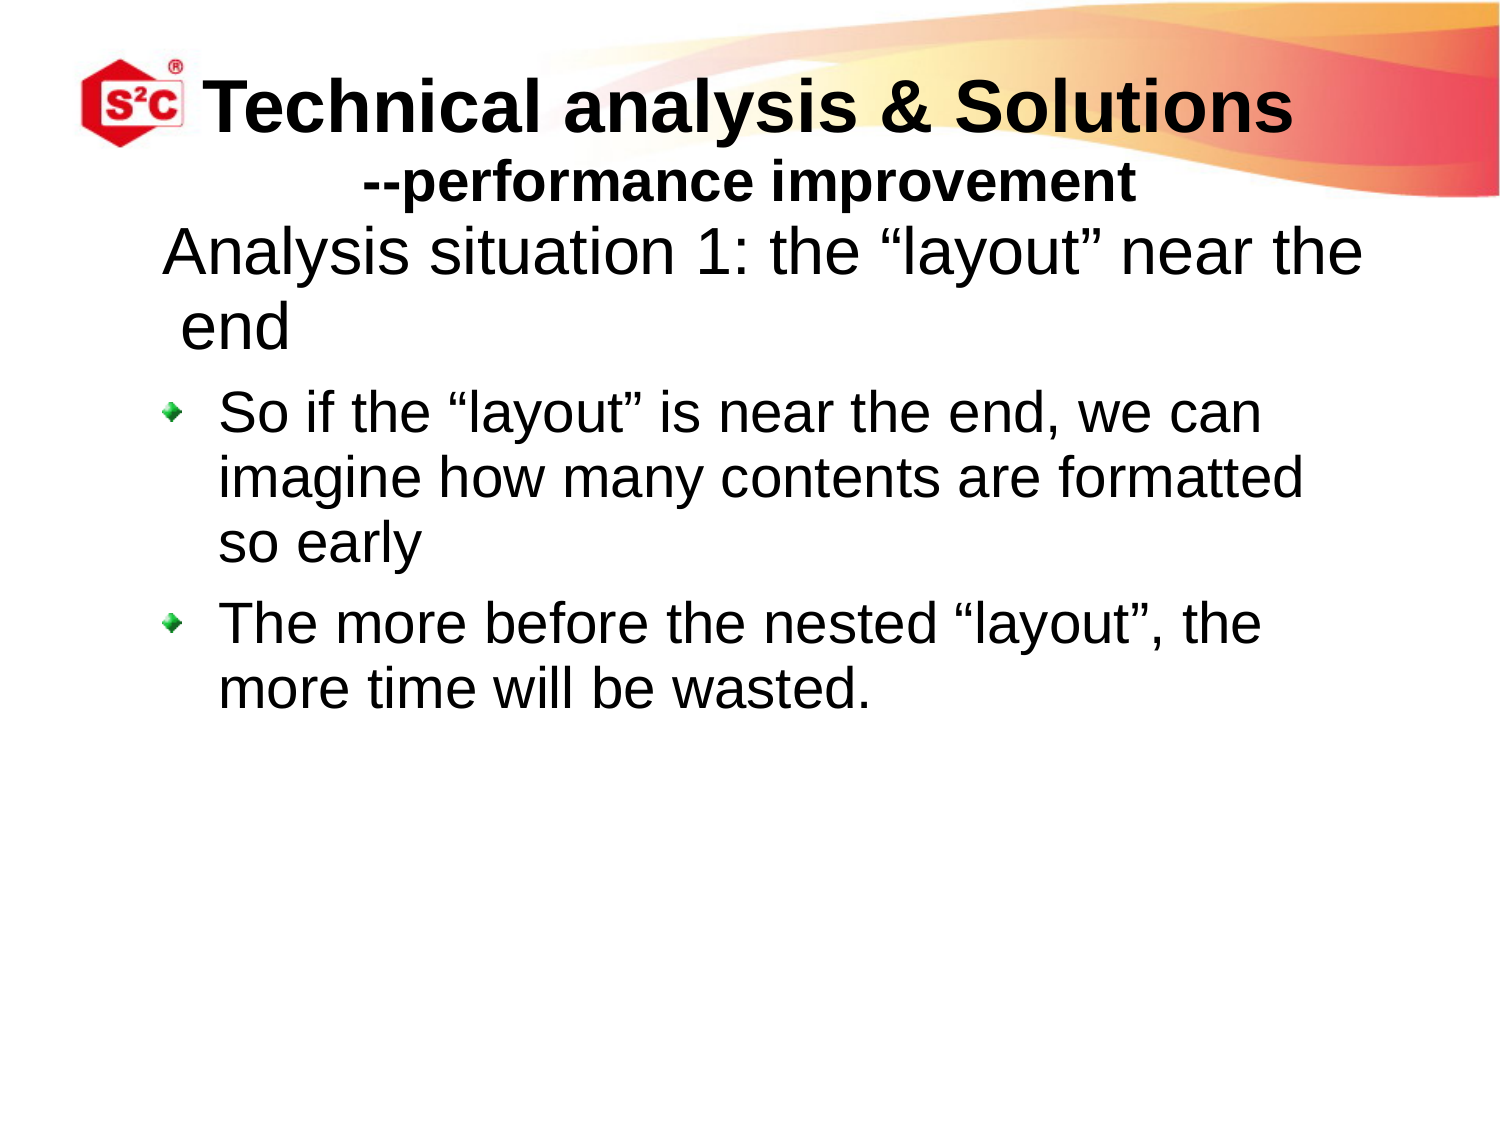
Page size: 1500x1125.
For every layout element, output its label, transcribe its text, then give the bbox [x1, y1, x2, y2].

title Technical analysis & Solutions --performance improvement [75, 44, 1425, 233]
list Analysis situation 1: the “layout” near the end So if the “layout” is near the end, we can imagine how many contents are formatted so early The more before the nested “layout”, the more time will be wasted. [147, 206, 1388, 1063]
picture [0, 0, 1500, 1125]
